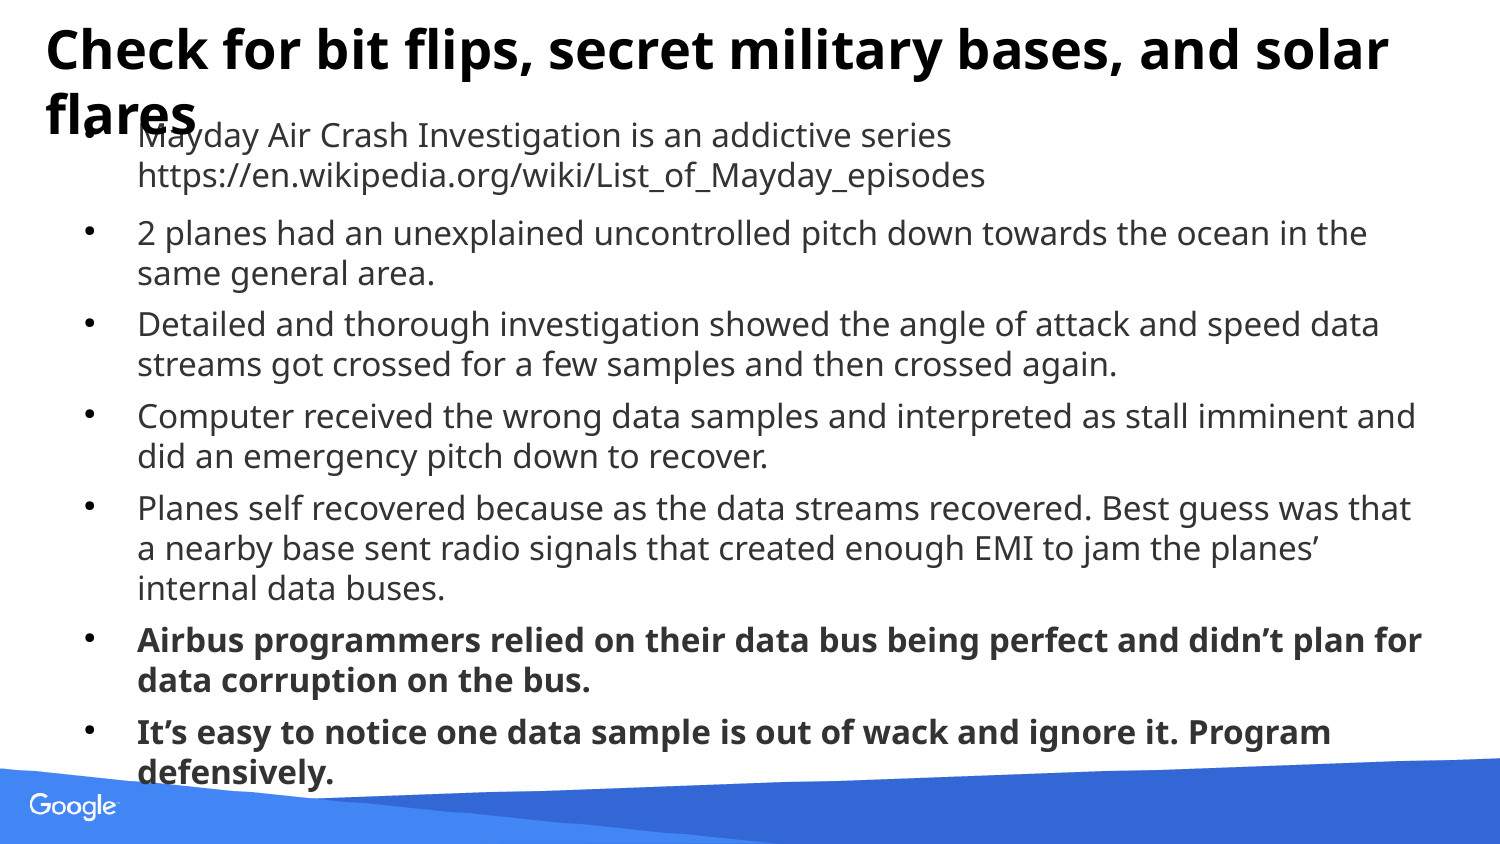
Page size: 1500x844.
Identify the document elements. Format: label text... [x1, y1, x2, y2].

picture [263, 766, 272, 780]
list Mayday Air Crash Investigation is an addictive series https://en.wikipedia.org/wiki/List_of_Mayday_episodes 2 planes had an unexplained uncontrolled pitch down towards the ocean in the same general area. Detailed and thorough investigation showed the angle of attack and speed data streams got crossed for a few samples and then crossed again. Computer received the wrong data samples and interpreted as stall imminent and did an emergency pitch down to recover. Planes self recovered because as the data streams recovered. Best guess was that a nearby base sent radio signals that created enough EMI to jam the planes’ internal data buses. Airbus programmers relied on their data bus being perfect and didn’t plan for data corruption on the bus. It’s easy to notice one data sample is out of wack and ignore it. Program defensively. [51, 124, 1456, 766]
picture [313, 766, 320, 779]
picture [144, 770, 151, 780]
picture [0, 0, 1500, 844]
text_box Check for bit flips, secret military bases, and solar flares [30, 0, 1480, 124]
